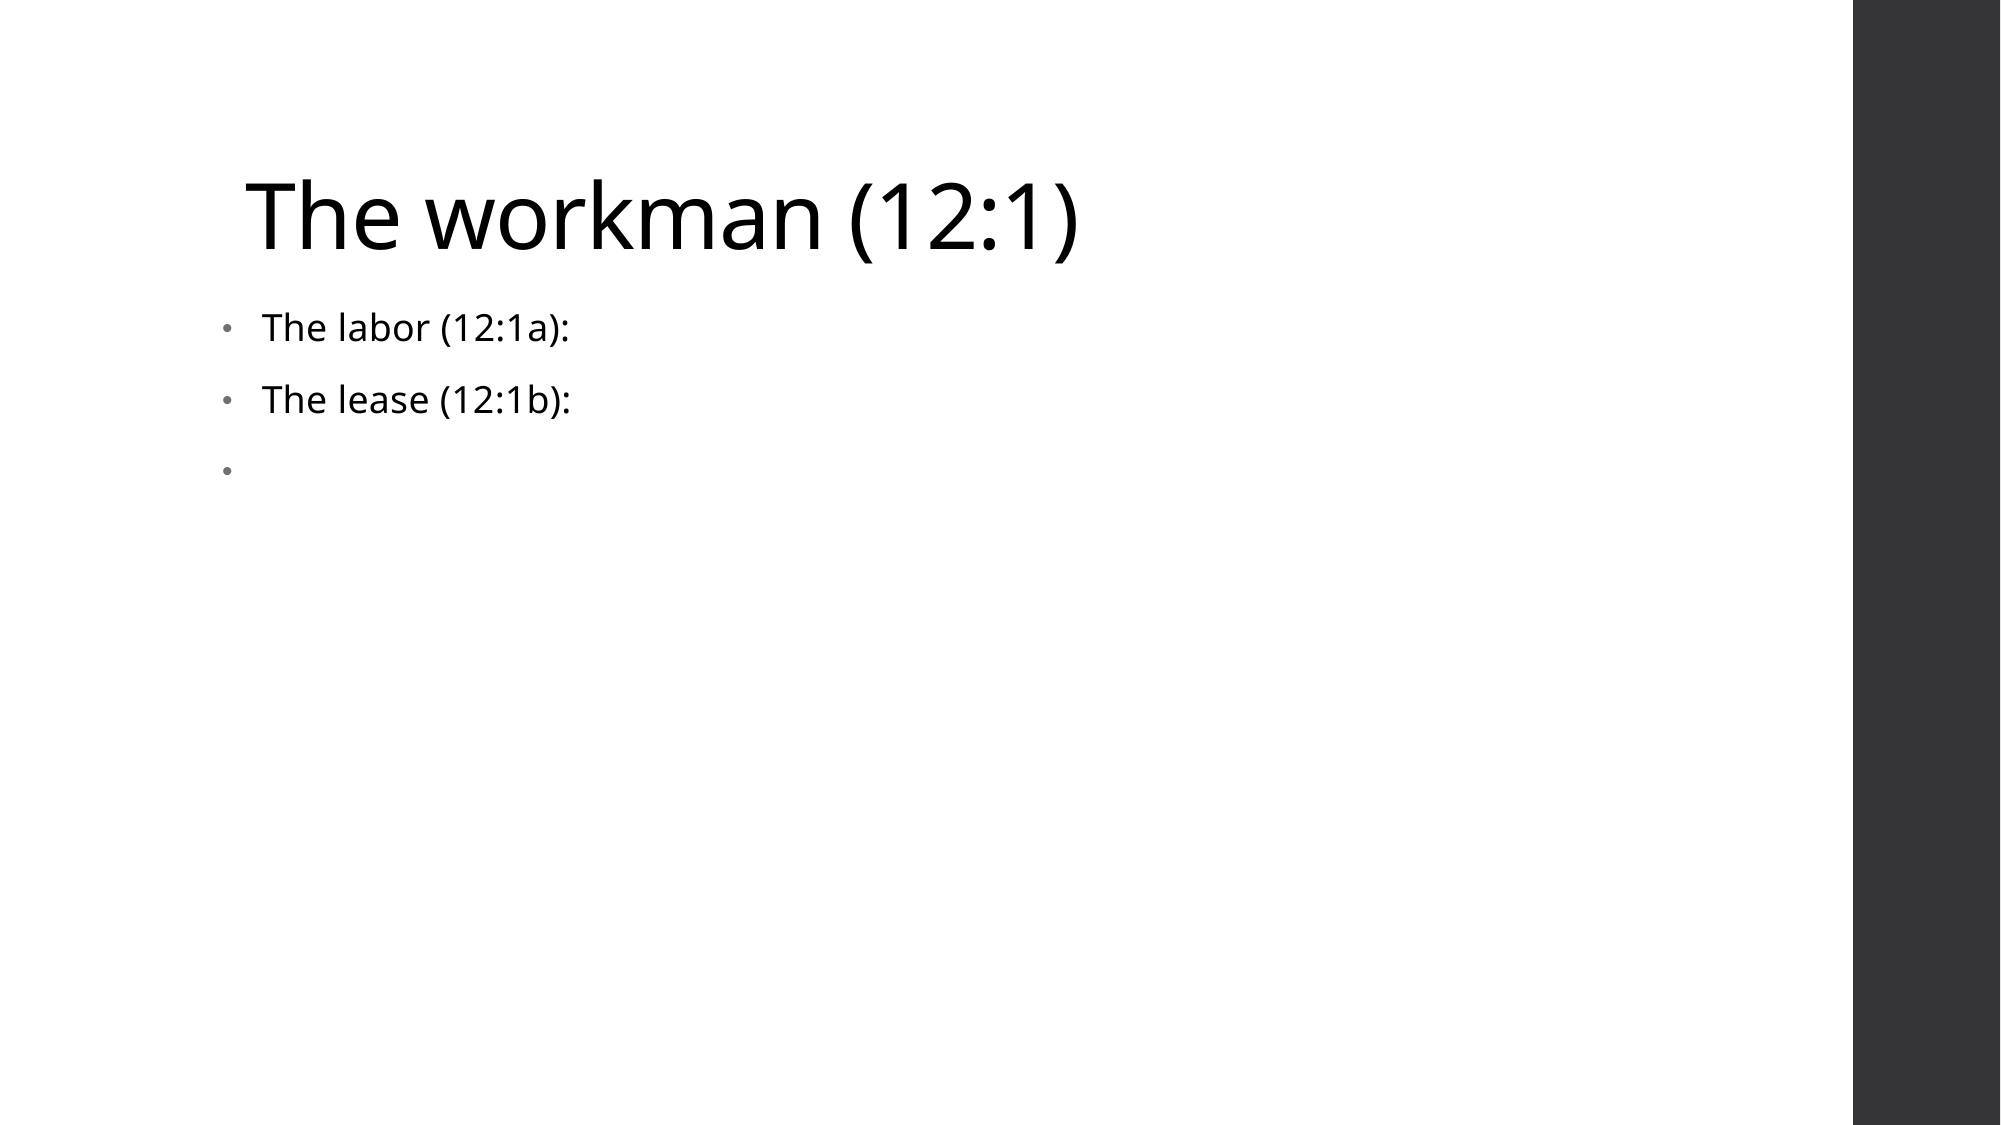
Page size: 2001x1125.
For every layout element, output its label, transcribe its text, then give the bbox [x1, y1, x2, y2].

title The workman (12:1) [206, 60, 1797, 278]
list The labor (12:1a): The lease (12:1b): [206, 299, 1617, 1014]
